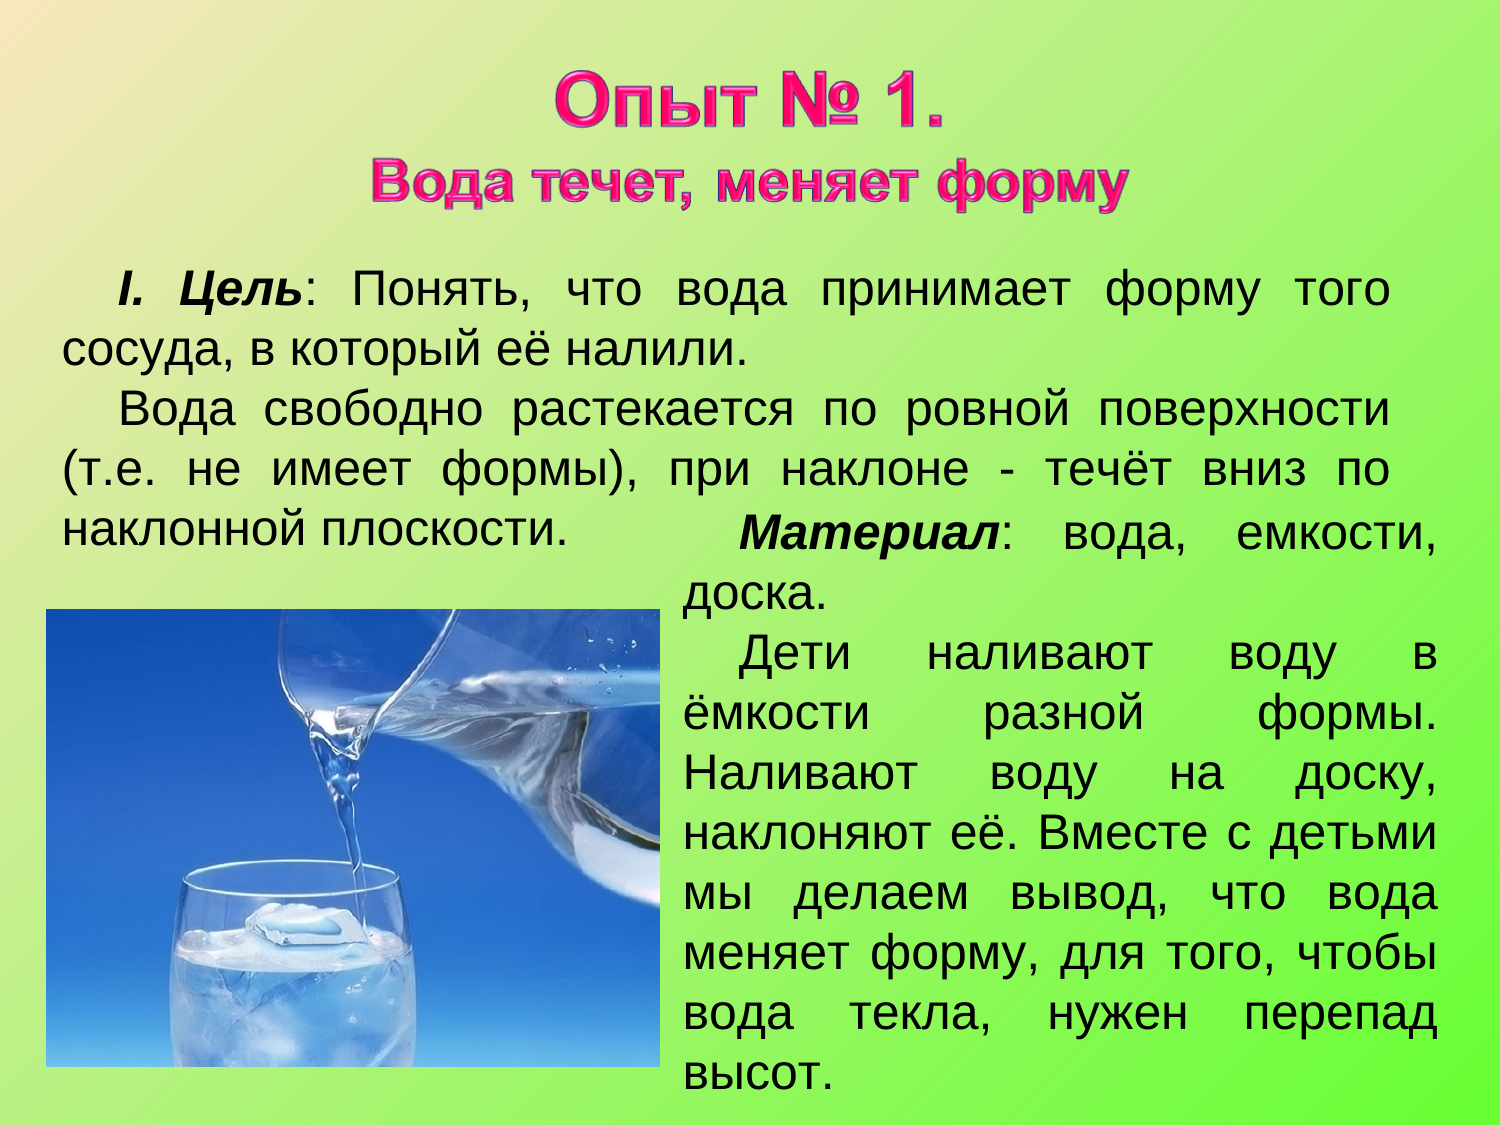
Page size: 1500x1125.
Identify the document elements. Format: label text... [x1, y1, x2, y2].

text_box Материал: вода, емкости, доска. Дети наливают воду в ёмкости разной формы. Наливают воду на доску, наклоняют её. Вместе с детьми мы делаем вывод, что вода меняет форму, для того, чтобы вода текла, нужен перепад высот. [667, 492, 1454, 1108]
text_box I. Цель: Понять, что вода принимает форму того сосуда, в который её налили. Вода свободно растекается по ровной поверхности (т.е. не имеет формы), при наклоне - течёт вниз по наклонной плоскости. [46, 247, 1407, 563]
picture [46, 609, 660, 1067]
picture [0, 28, 1500, 225]
